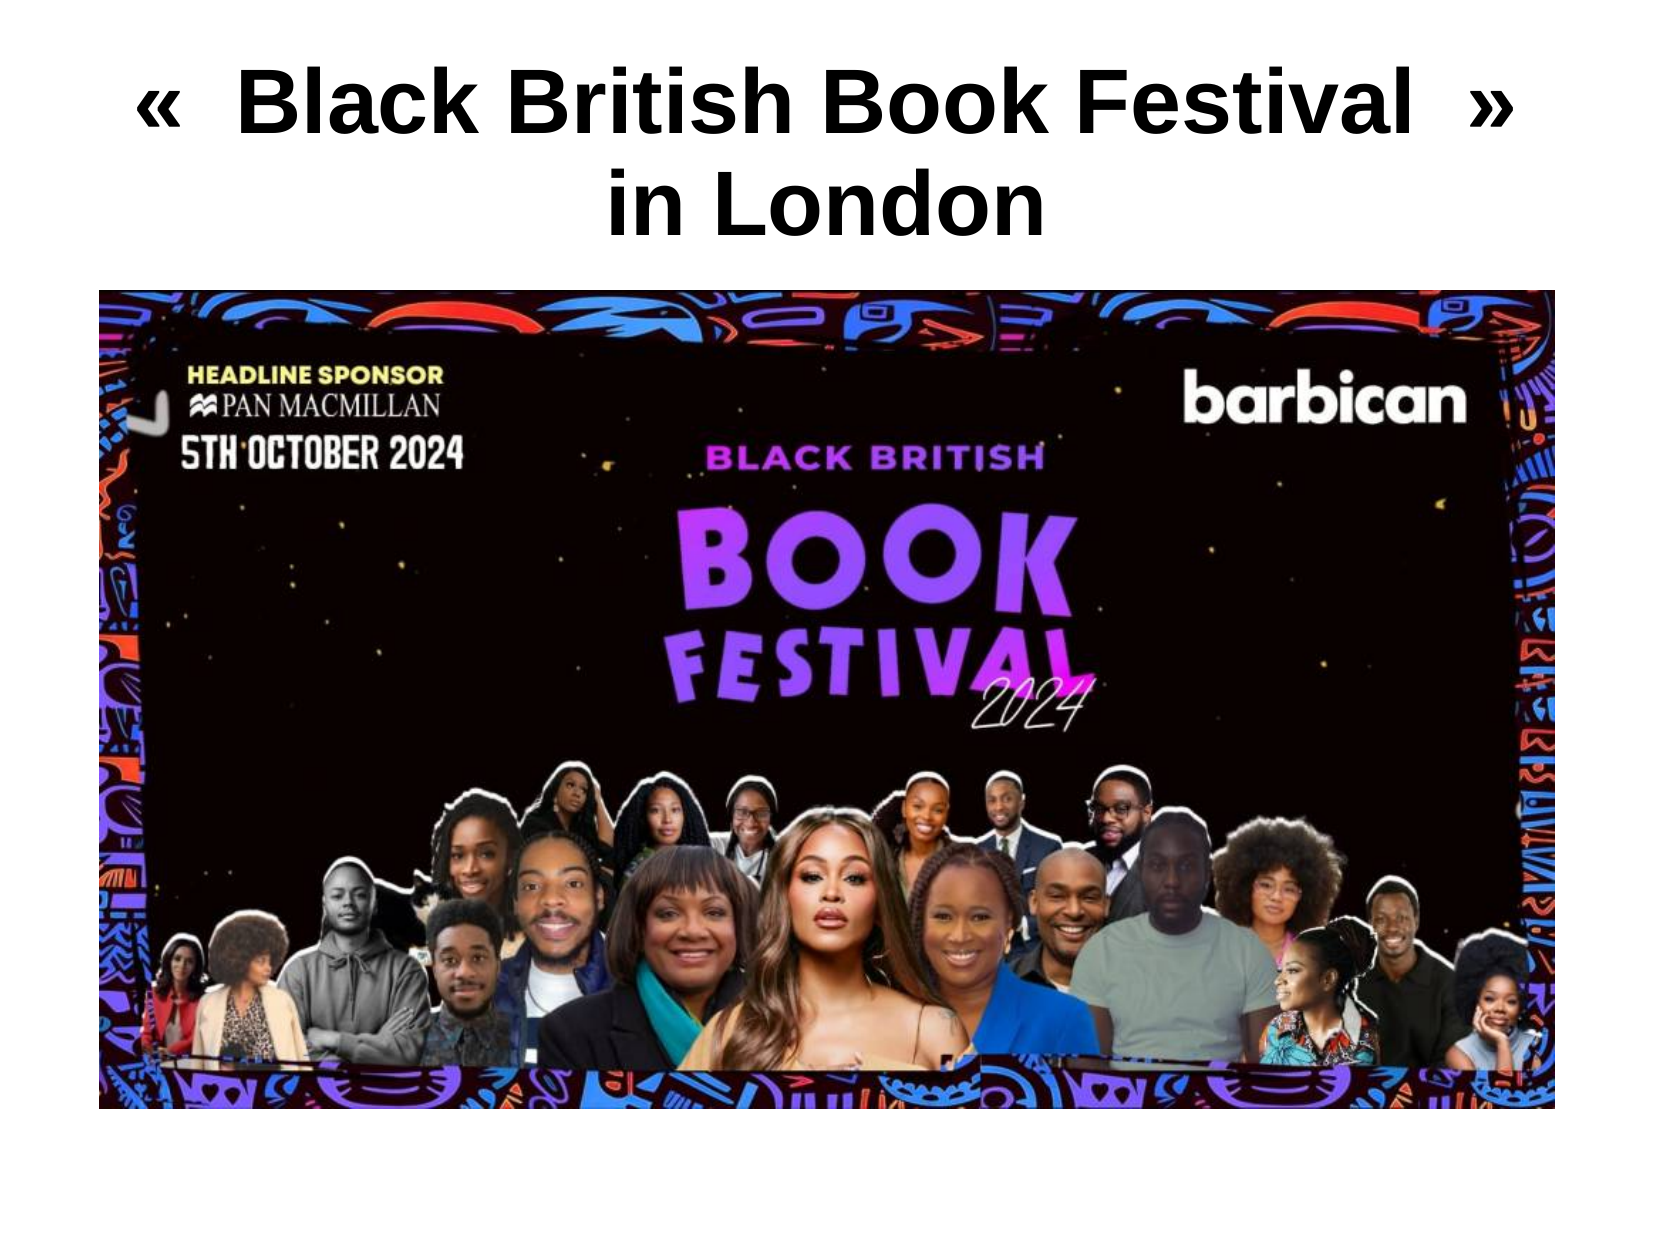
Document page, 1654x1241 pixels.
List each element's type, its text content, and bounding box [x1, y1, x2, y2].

title « Black British Book Festival » in London [82, 49, 1571, 257]
picture [99, 290, 1555, 1109]
